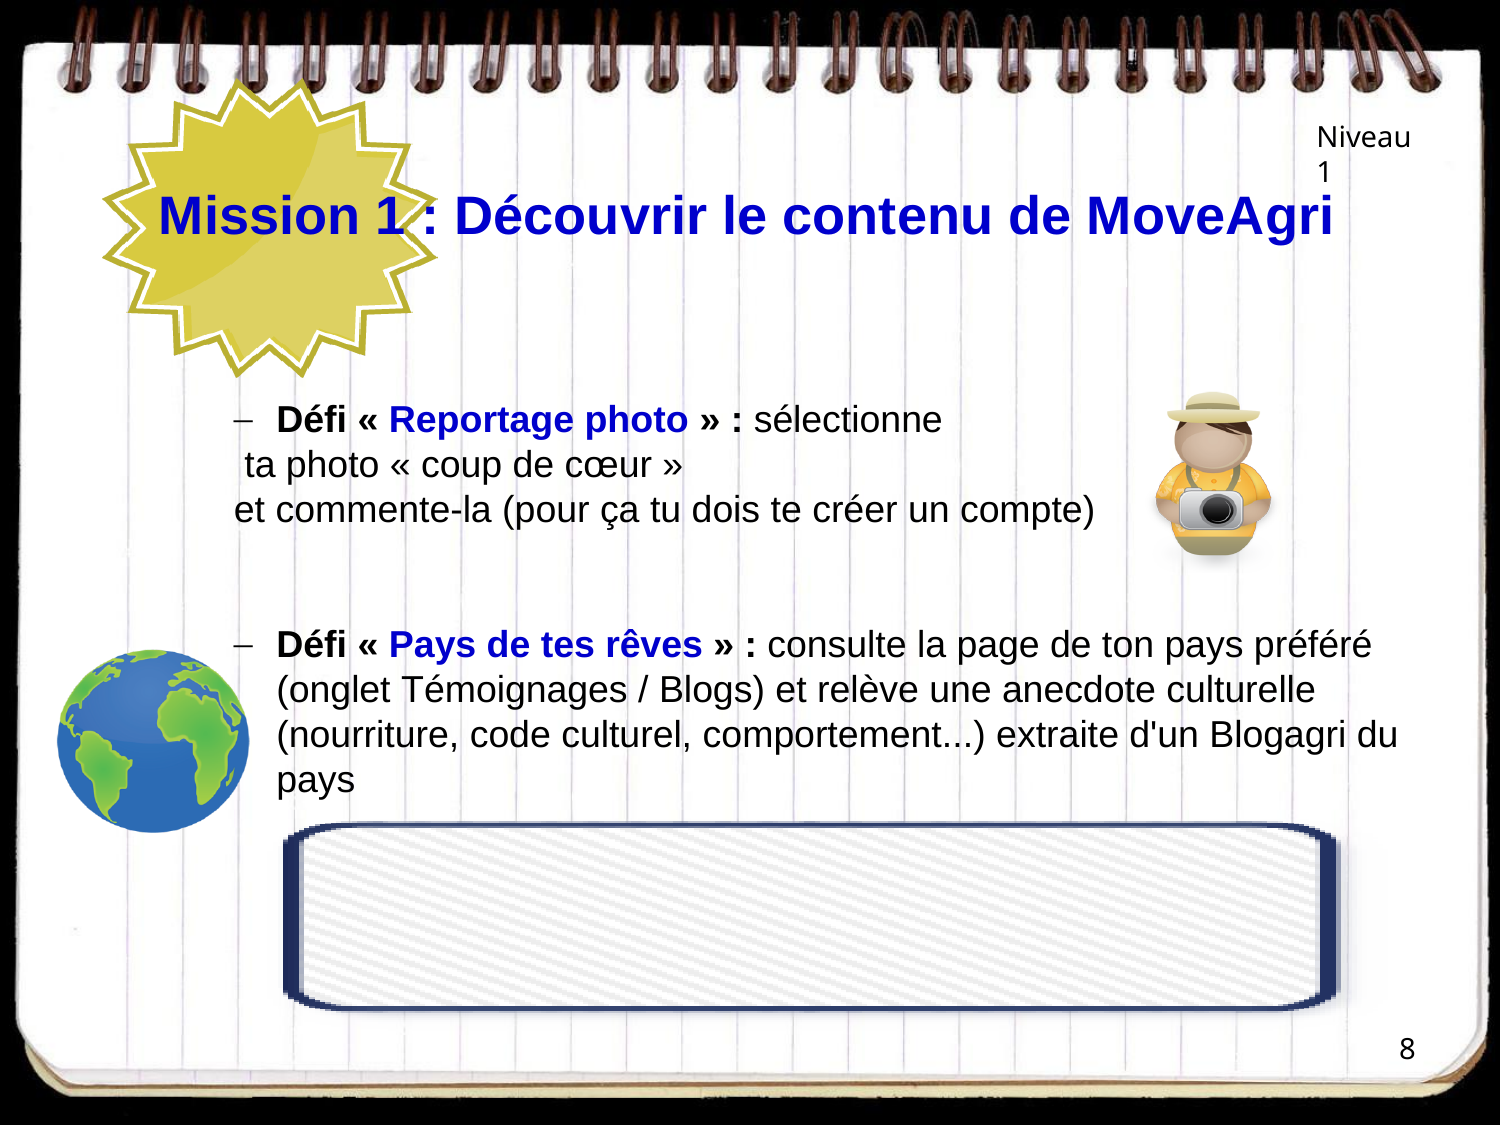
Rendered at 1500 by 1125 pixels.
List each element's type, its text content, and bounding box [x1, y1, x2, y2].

text_box <number> [1080, 1040, 1431, 1102]
text_box Mission 1 : Découvrir le contenu de MoveAgri Défi « Reportage photo » : sélectionne ta photo « coup de cœur » et commente-la (pour ça tu dois te créer un compte) Défi « Pays de tes rêves » : consulte la page de ton pays préféré (onglet Témoignages / Blogs) et relève une anecdote culturelle (nourriture, code culturel, comportement...) extraite d'un Blogagri du pays [140, 172, 1430, 615]
picture [0, 0, 1500, 1125]
text_box Niveau 1 [1301, 111, 1446, 162]
